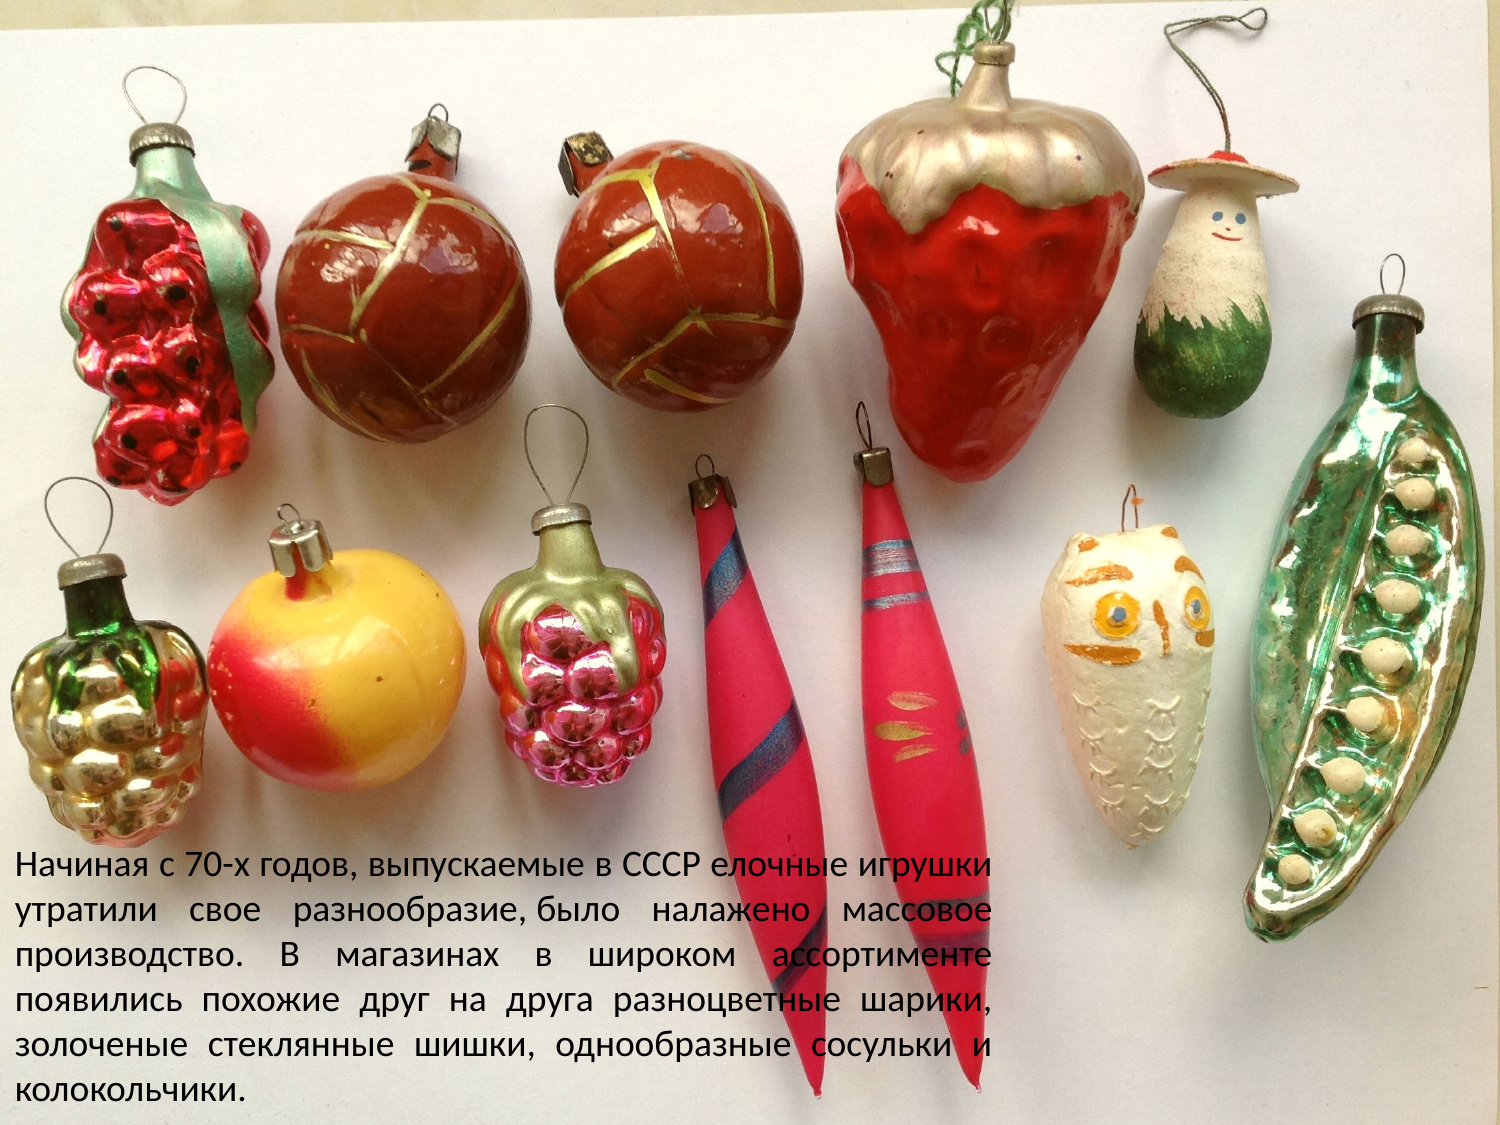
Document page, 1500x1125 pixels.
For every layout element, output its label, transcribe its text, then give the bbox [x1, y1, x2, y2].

picture [0, 0, 1500, 1125]
text_box Начиная с 70-х годов, выпускаемые в СССР елочные игрушки утратили свое разнообразие, было налажено массовое производство. В магазинах в широком ассортименте появились похожие друг на друга разноцветные шарики, золоченые стеклянные шишки, однообразные сосульки и колокольчики. [0, 831, 1008, 1117]
